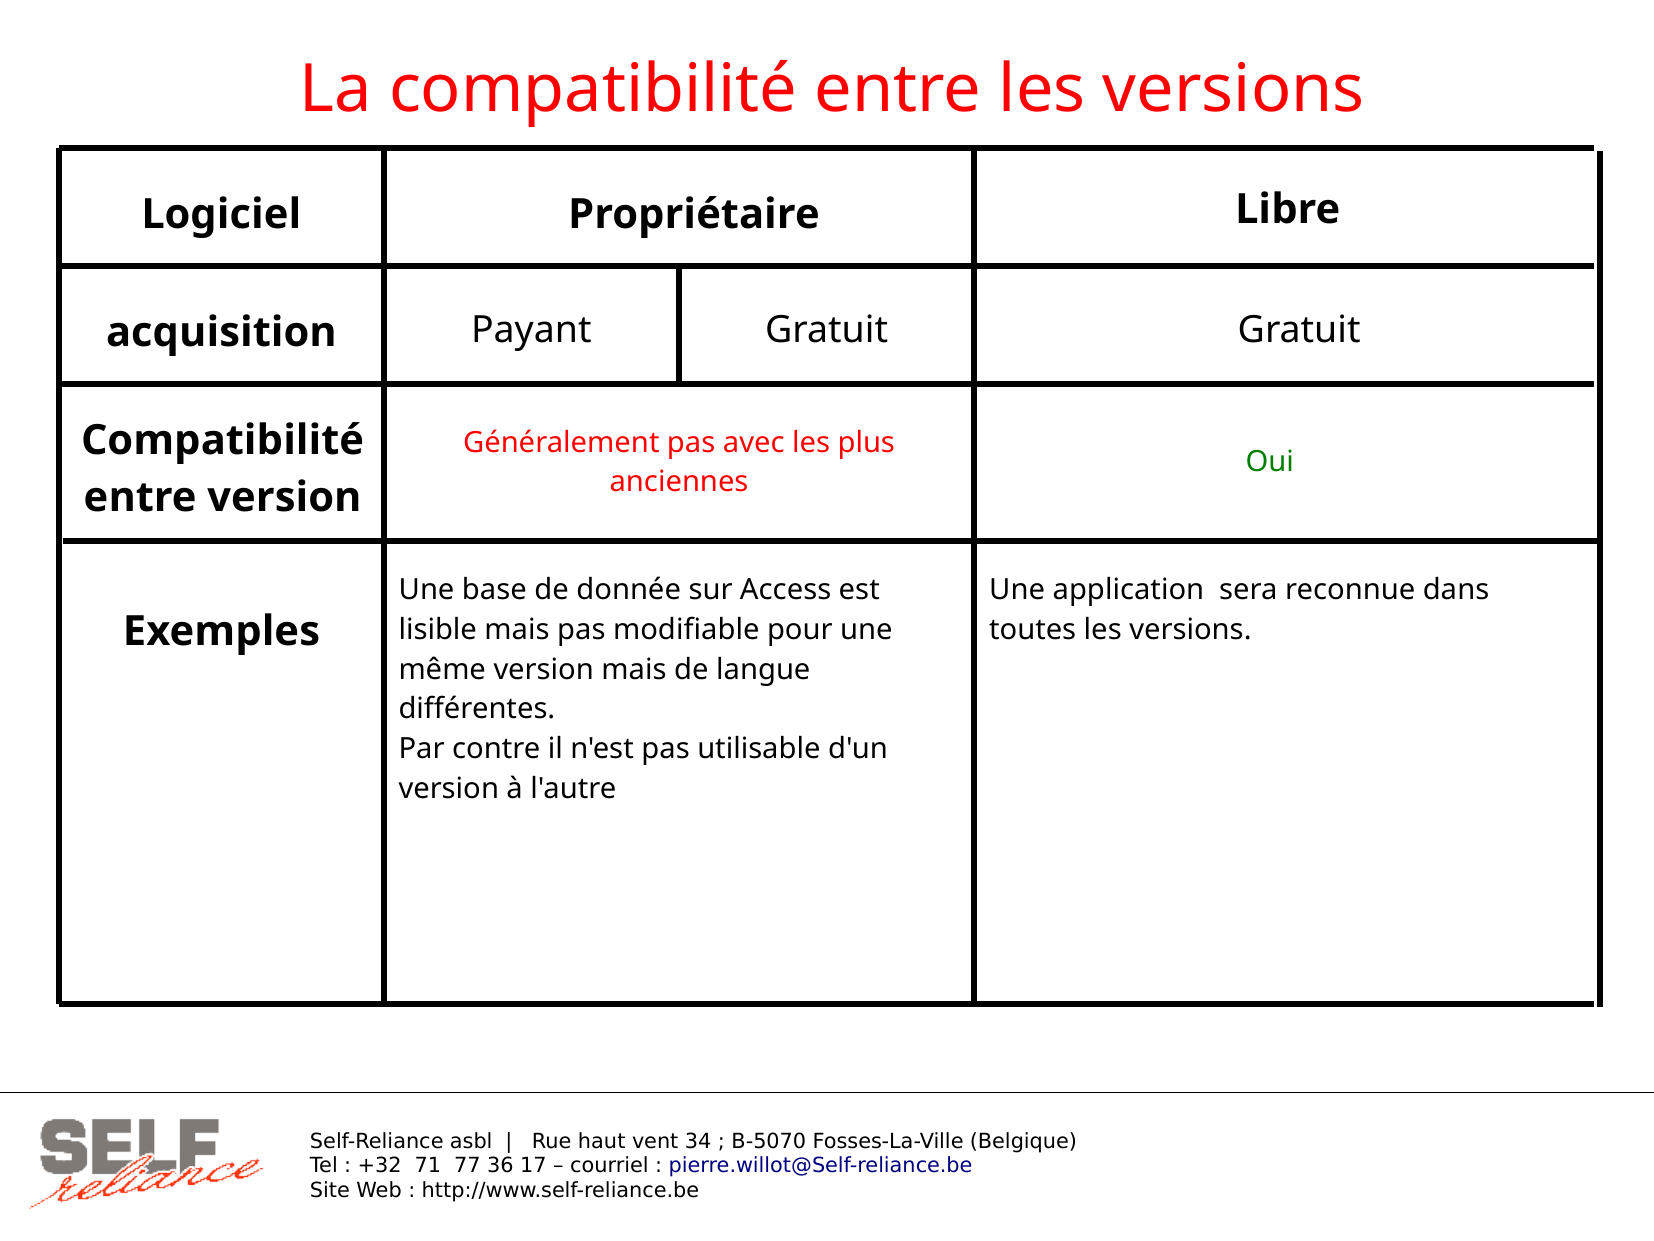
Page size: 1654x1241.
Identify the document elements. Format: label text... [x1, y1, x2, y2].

text_box acquisition [59, 291, 384, 384]
text_box Gratuit [1181, 295, 1418, 375]
text_box Compatibilité entre version [45, 399, 400, 564]
text_box La compatibilité entre les versions [118, 29, 1565, 166]
text_box Exemples [59, 590, 383, 684]
text_box Libre [1036, 168, 1539, 261]
text_box Une base de donnée sur Access est lisible mais pas modifiable pour une même version mais de langue différentes. Par contre il n'est pas utilisable d'un version à l'autre [383, 561, 975, 828]
text_box Une application sera reconnue dans toutes les versions. [974, 561, 1565, 818]
text_box Logiciel [59, 173, 384, 266]
text_box Self-Reliance asbl | Rue haut vent 34 ; B-5070 Fosses-La-Ville (Belgique) Tel : +32 71 77 36 17 – courriel : pierre.willot@Self-reliance.be Site Web : http://www.self-reliance.be [295, 1122, 1388, 1210]
text_box Payant [413, 295, 650, 375]
text_box Propriétaire [442, 173, 945, 266]
picture [28, 1116, 263, 1214]
text_box Oui [974, 393, 1565, 532]
text_box Gratuit [708, 295, 945, 375]
text_box Généralement pas avec les plus anciennes [383, 413, 974, 523]
